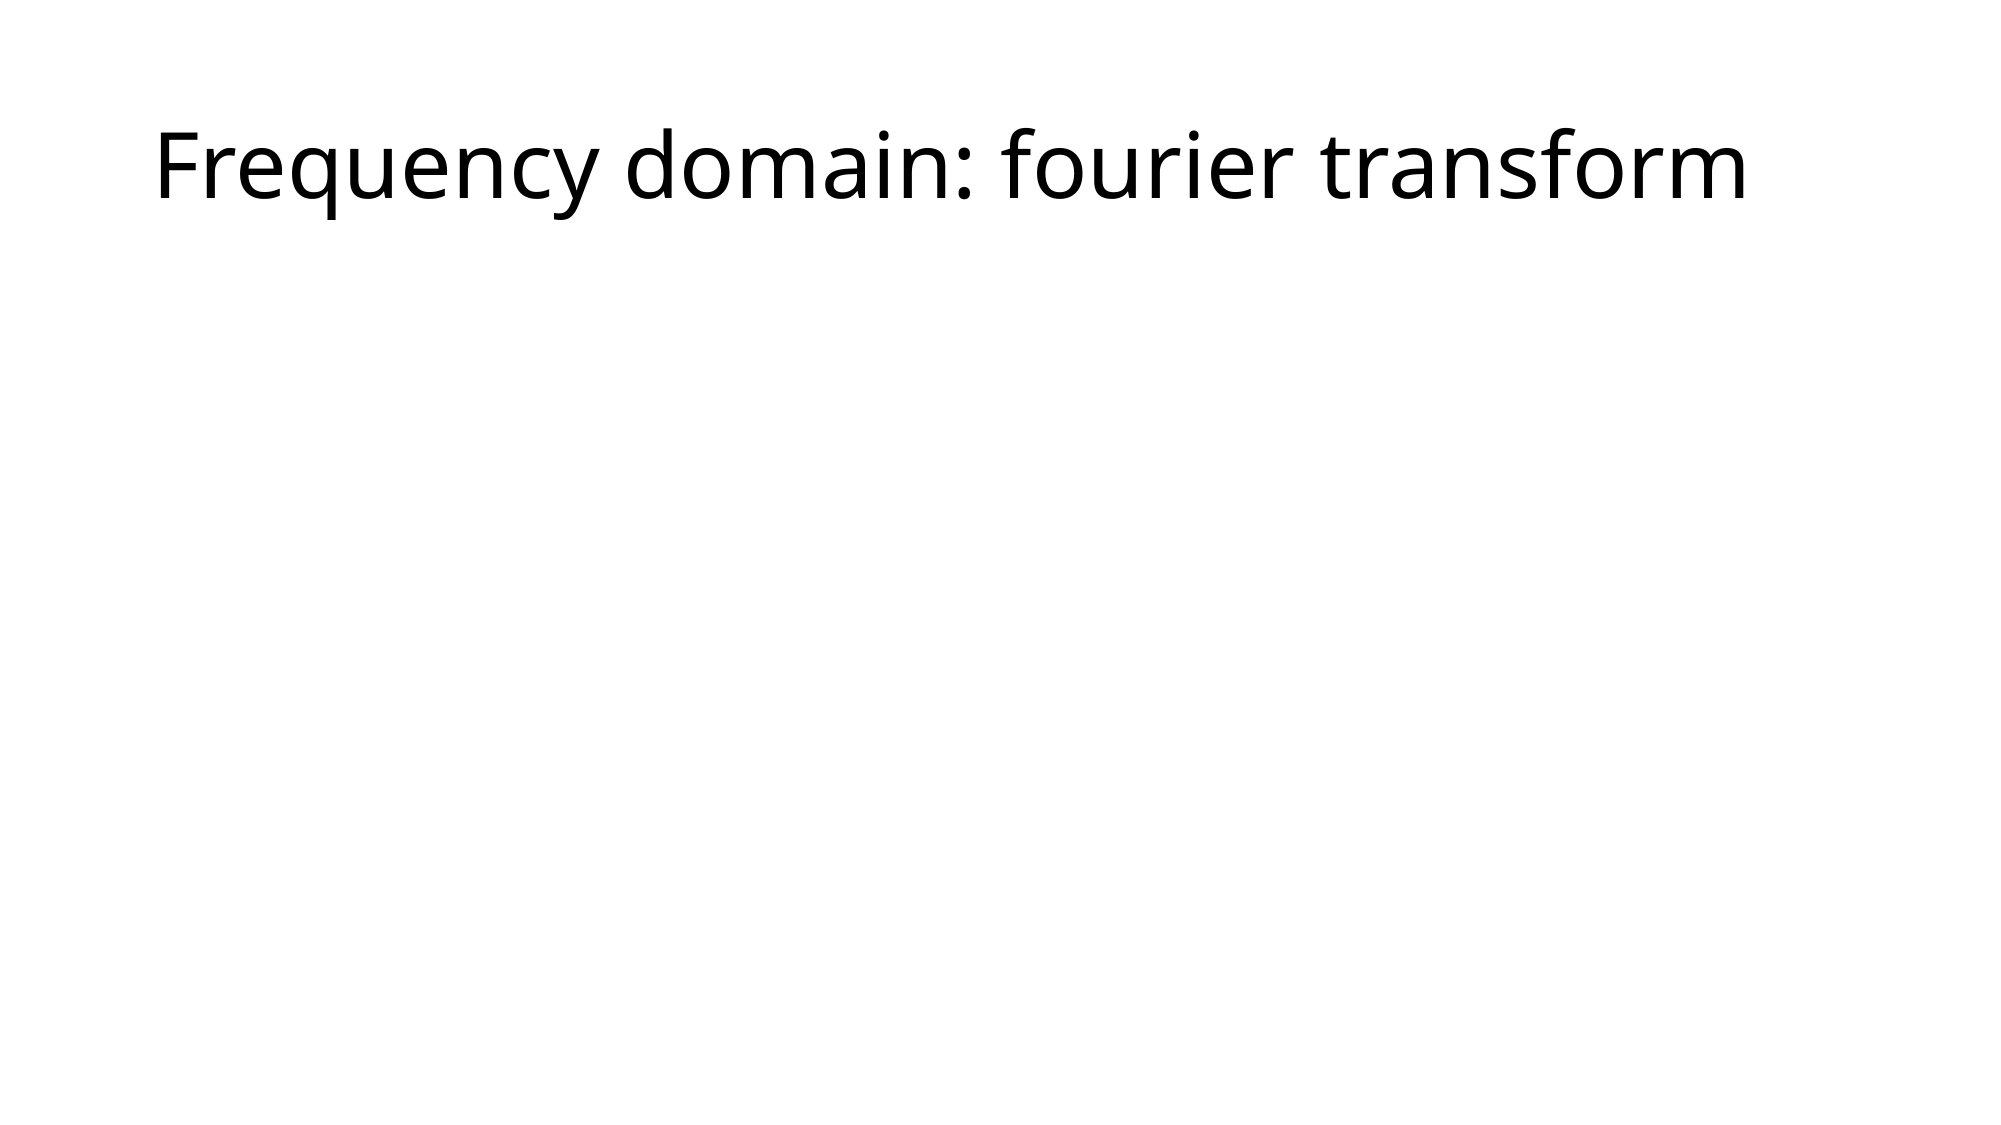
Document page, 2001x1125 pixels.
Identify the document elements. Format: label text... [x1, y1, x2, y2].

title Frequency domain: fourier transform [137, 59, 1863, 278]
